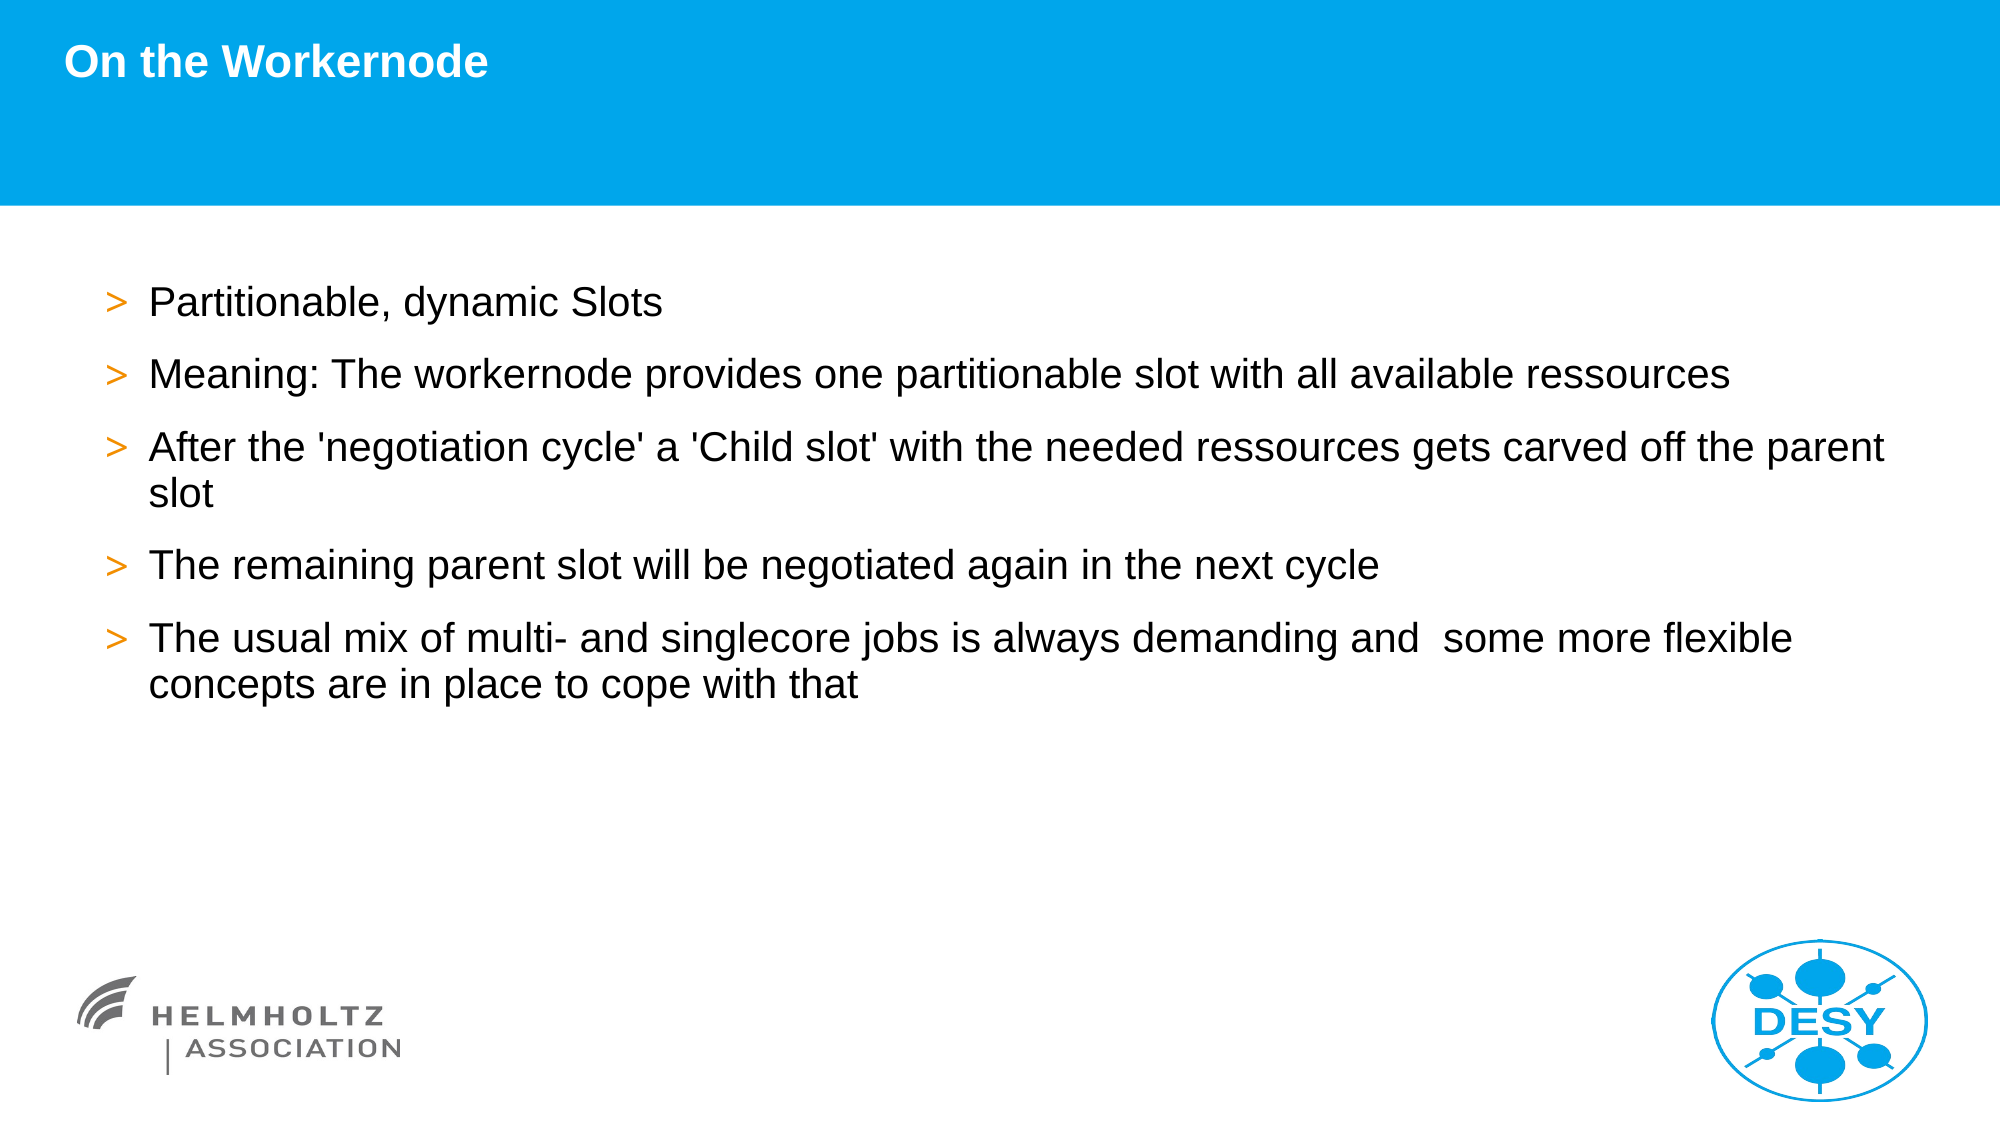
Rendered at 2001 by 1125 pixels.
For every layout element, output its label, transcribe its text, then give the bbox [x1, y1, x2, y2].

title On the Workernode [63, 16, 1928, 107]
picture [1826, 939, 1928, 1008]
picture [1711, 939, 1813, 1015]
list Partitionable, dynamic Slots Meaning: The workernode provides one partitionable slot with all available ressources After the 'negotiation cycle' a 'Child slot' with the needed ressources gets carved off the parent slot The remaining parent slot will be negotiated again in the next cycle The usual mix of multi- and singlecore jobs is always demanding and some more flexible concepts are in place to cope with that [61, 278, 1926, 926]
picture [1716, 943, 1924, 1099]
picture [1711, 1026, 1802, 1102]
picture [77, 976, 400, 1075]
picture [1838, 1034, 1928, 1102]
